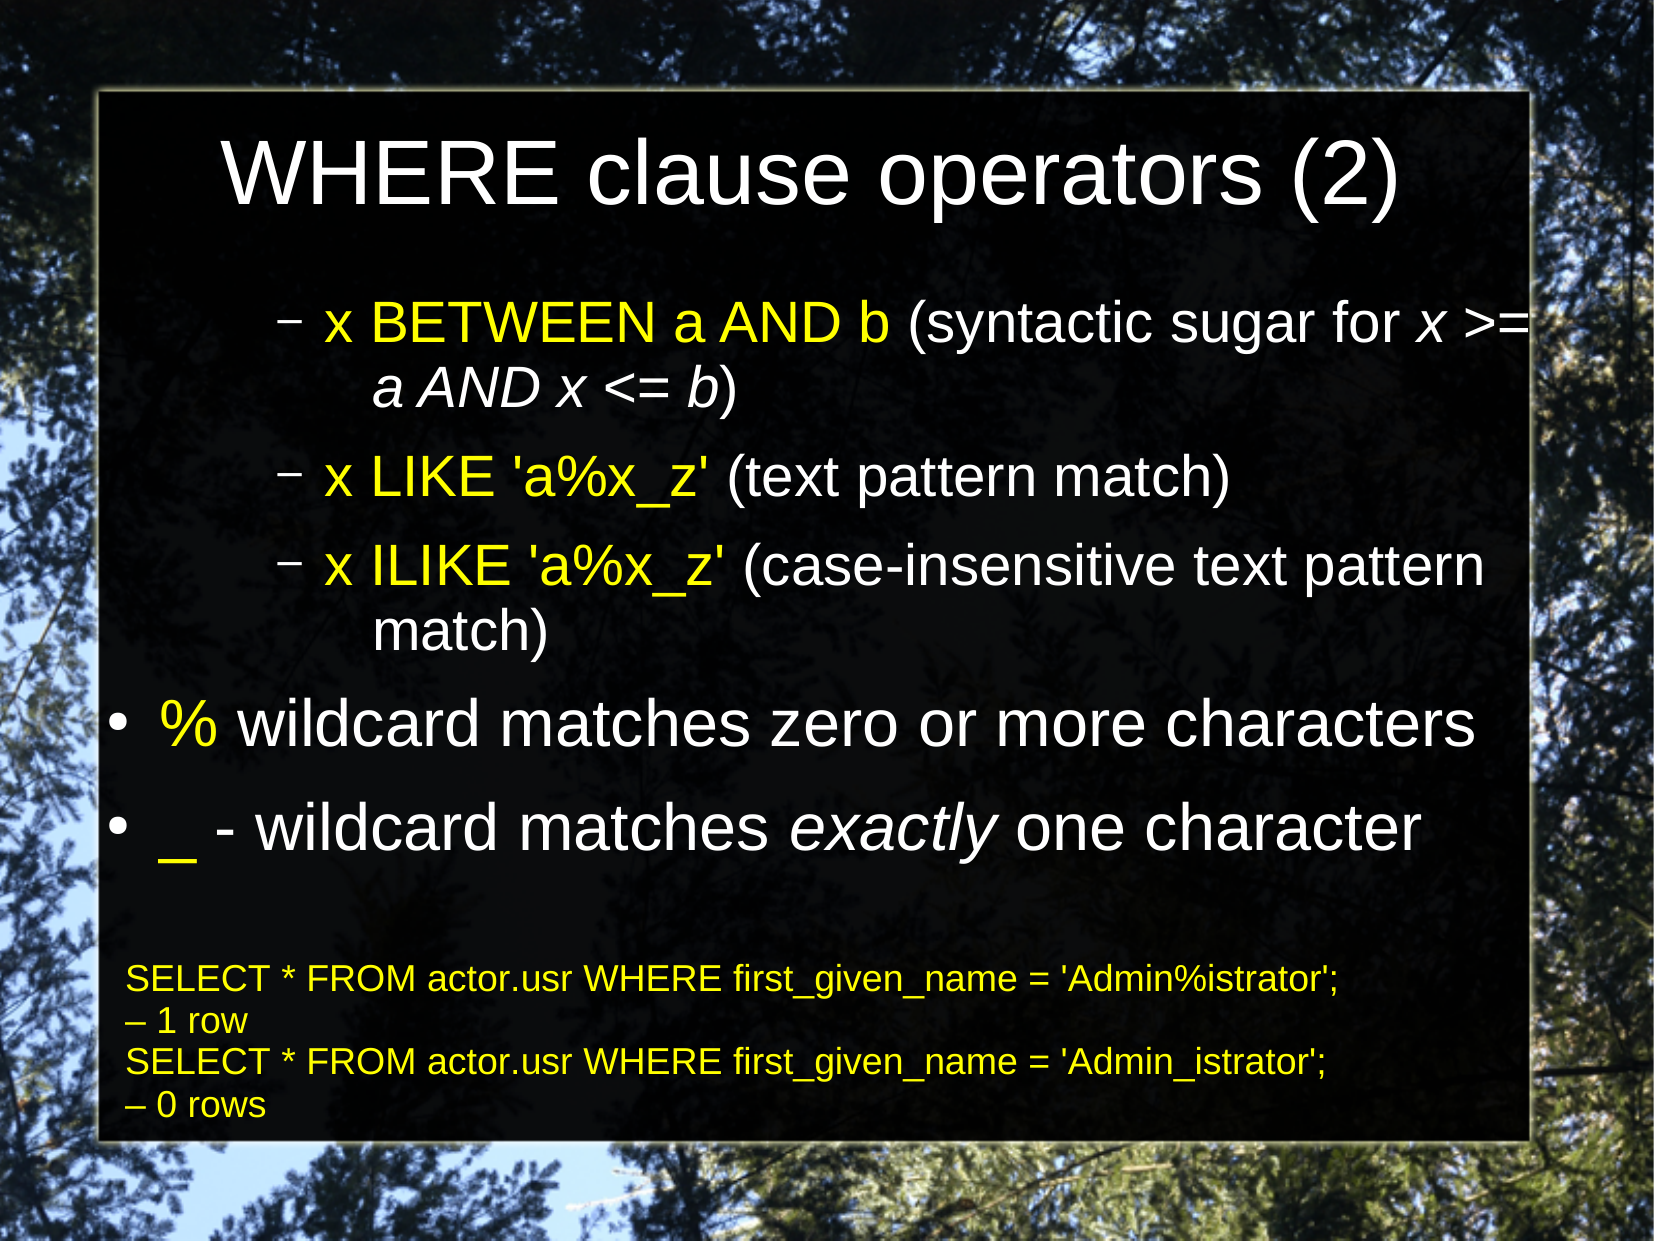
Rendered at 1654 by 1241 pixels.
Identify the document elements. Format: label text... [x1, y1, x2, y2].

picture [0, 0, 1654, 1241]
list x BETWEEN a AND b (syntactic sugar for x >= a AND x <= b) x LIKE 'a%x_z' (text pattern match) x ILIKE 'a%x_z' (case-insensitive text pattern match) % wildcard matches zero or more characters _ - wildcard matches exactly one character [88, 290, 1536, 1094]
title WHERE clause operators (2) [88, 95, 1536, 250]
text_box SELECT * FROM actor.usr WHERE first_given_name = 'Admin%istrator'; – 1 row SELECT * FROM actor.usr WHERE first_given_name = 'Admin_istrator'; – 0 rows [110, 949, 1536, 1133]
